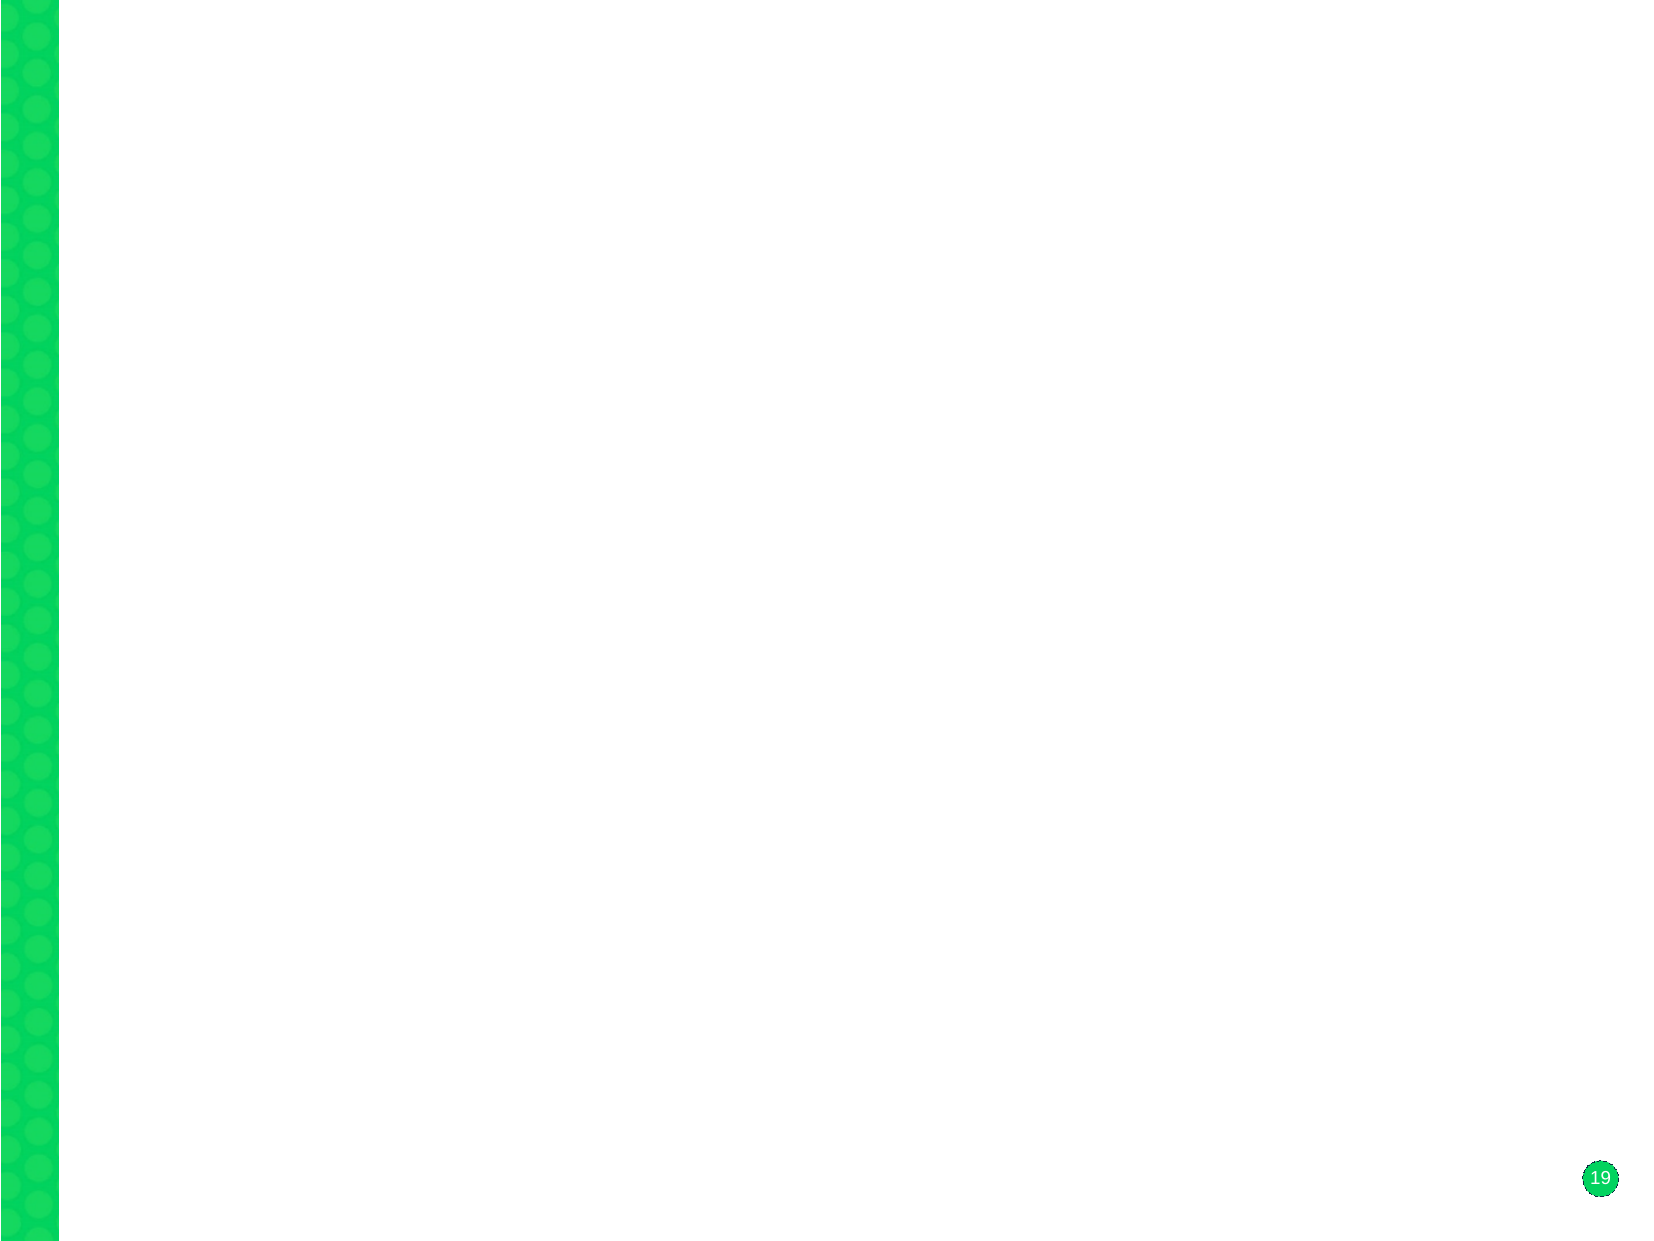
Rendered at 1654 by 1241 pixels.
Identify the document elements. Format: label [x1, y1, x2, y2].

picture [1, 0, 59, 1241]
